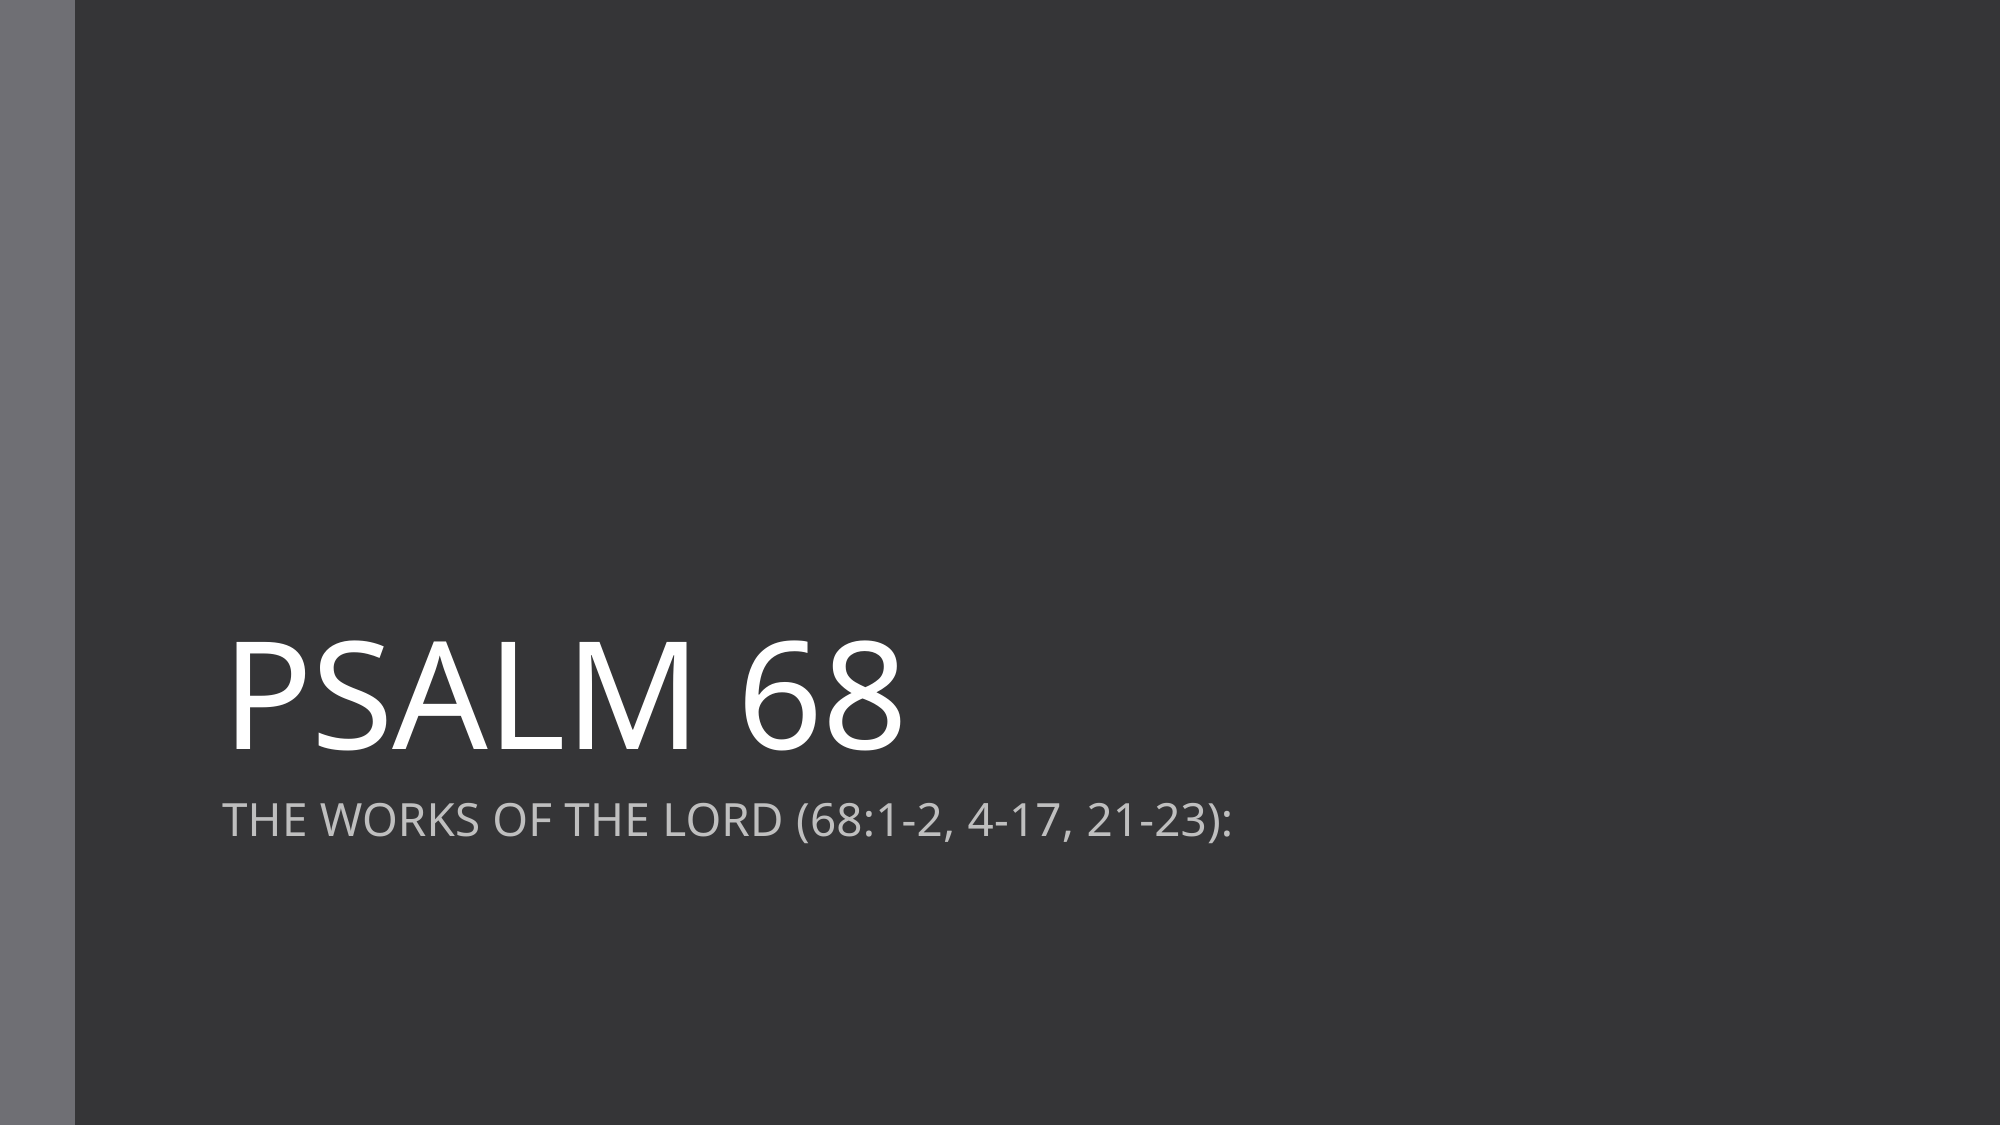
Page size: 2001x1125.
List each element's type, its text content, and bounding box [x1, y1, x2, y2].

subtitle THE WORKS OF THE LORD (68:1-2, 4-17, 21-23): [206, 787, 1752, 1066]
title PSALM 68 [206, 124, 1752, 787]
